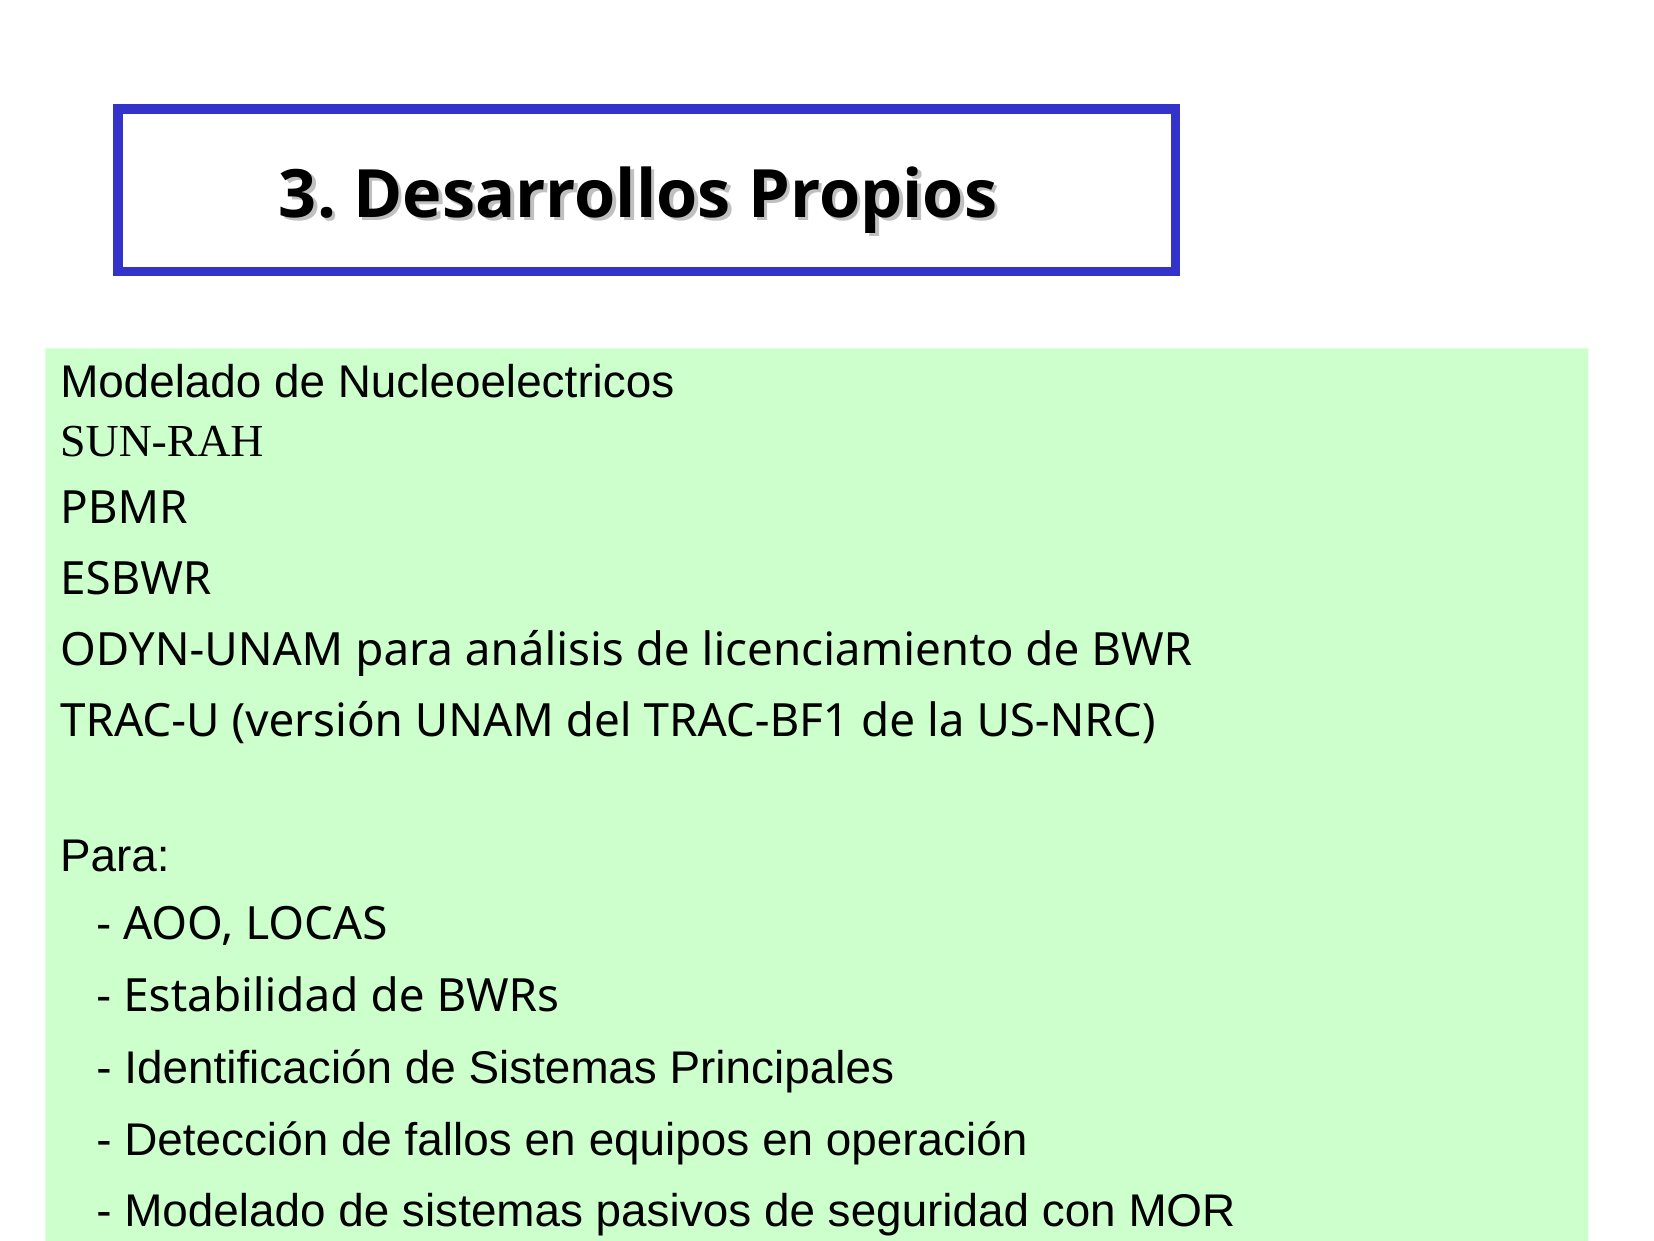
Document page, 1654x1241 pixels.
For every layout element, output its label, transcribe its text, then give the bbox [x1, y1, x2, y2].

text_box Modelado de Nucleoelectricos SUN-RAH PBMR ESBWR ODYN-UNAM para análisis de licenciamiento de BWR TRAC-U (versión UNAM del TRAC-BF1 de la US-NRC) Para: - AOO, LOCAS - Estabilidad de BWRs - Identificación de Sistemas Principales - Detección de fallos en equipos en operación - Modelado de sistemas pasivos de seguridad con MOR [45, 348, 1589, 1182]
text_box 3. Desarrollos Propios [118, 109, 1176, 272]
